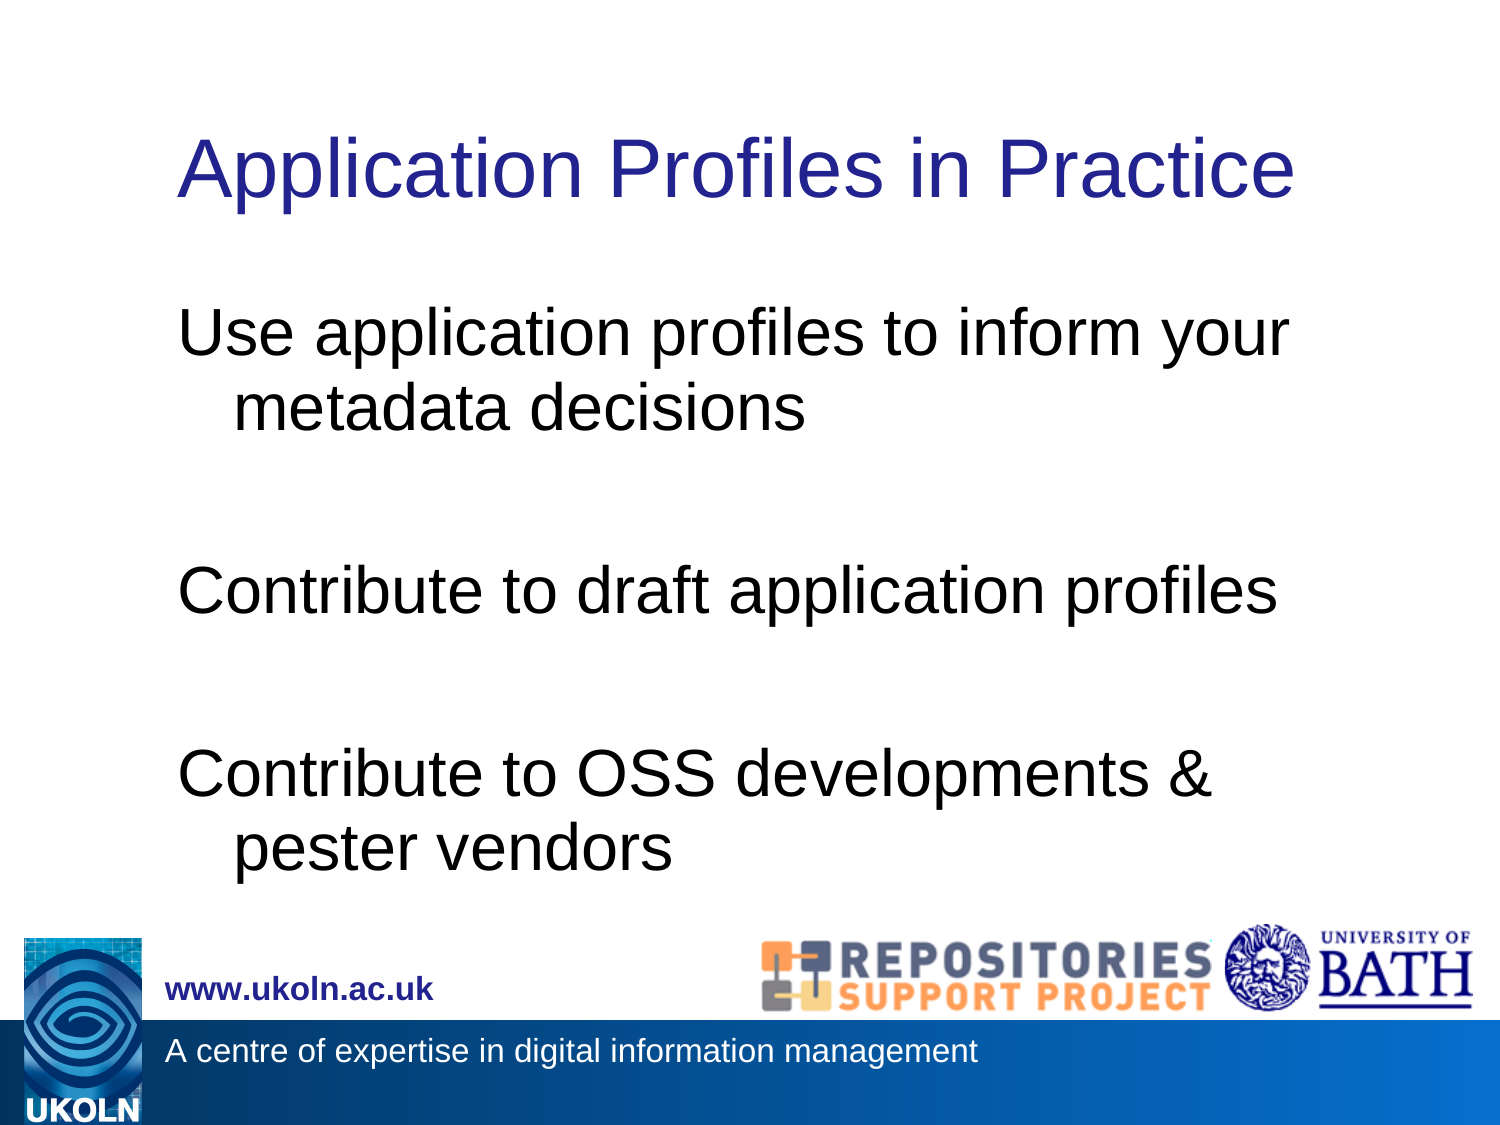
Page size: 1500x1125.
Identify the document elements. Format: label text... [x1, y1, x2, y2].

picture [24, 950, 142, 1125]
title Application Profiles in Practice [162, 87, 1375, 250]
picture [1375, 924, 1473, 1015]
list Use application profiles to inform your metadata decisions Contribute to draft application profiles Contribute to OSS developments & pester vendors [162, 287, 1375, 1026]
